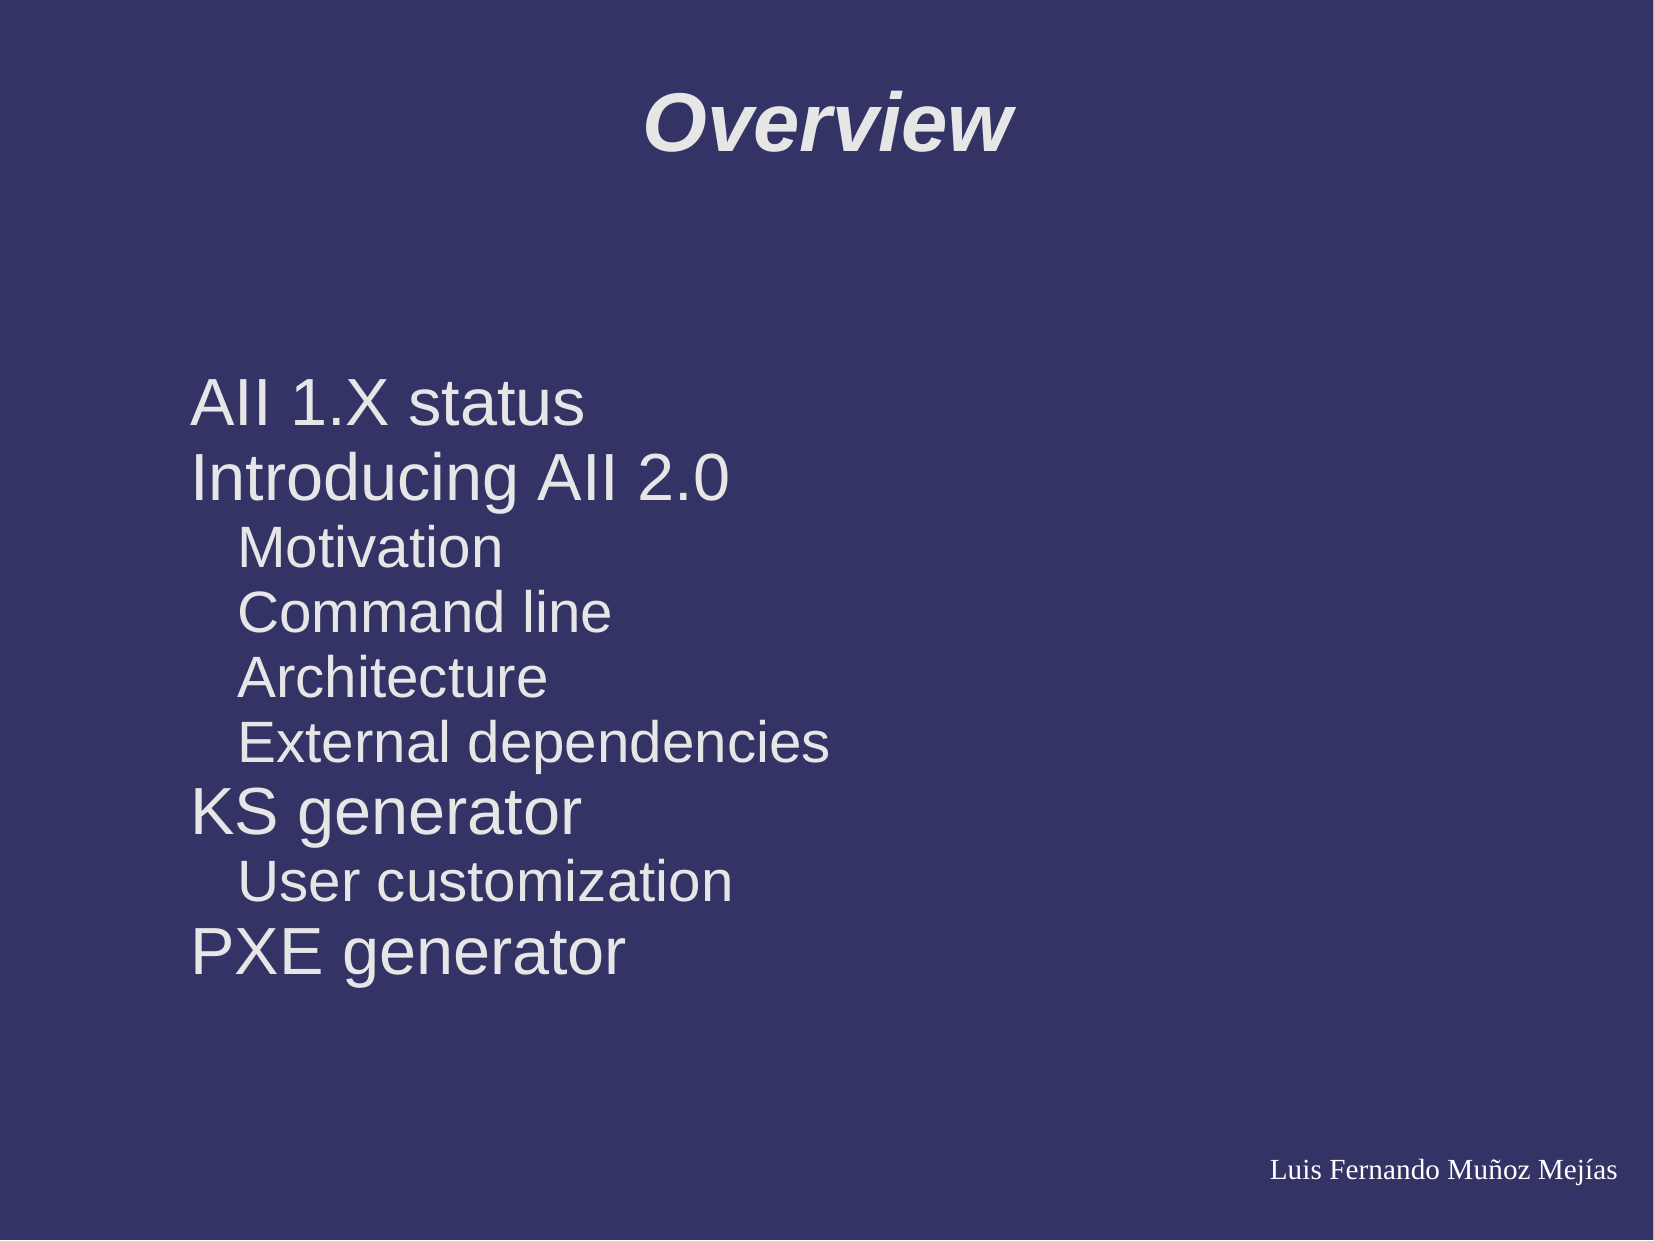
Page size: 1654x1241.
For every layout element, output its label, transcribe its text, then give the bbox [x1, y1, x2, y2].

title Overview [121, 19, 1534, 227]
list AII 1.X status Introducing AII 2.0 Motivation Command line Architecture External dependencies KS generator User customization PXE generator [178, 364, 1570, 1132]
